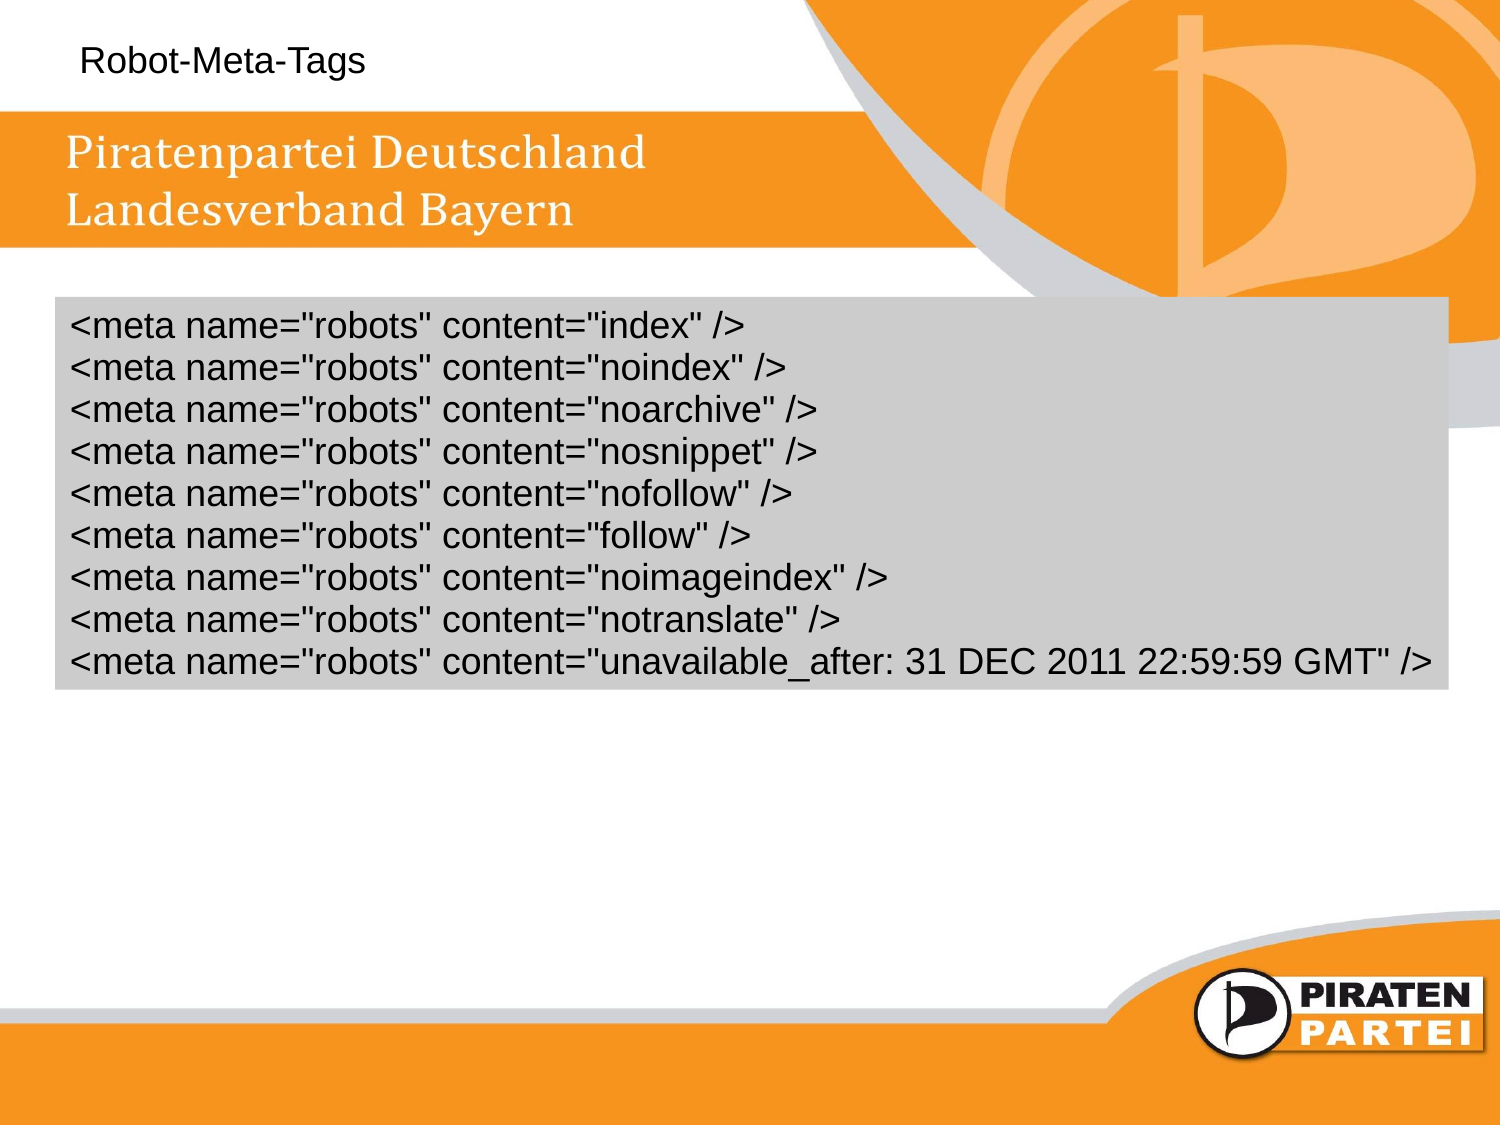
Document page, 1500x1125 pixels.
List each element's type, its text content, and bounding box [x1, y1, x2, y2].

text_box Robot-Meta-Tags [64, 31, 382, 89]
picture [0, 0, 1500, 1125]
text_box <meta name="robots" content="index" /> <meta name="robots" content="noindex" /> <meta name="robots" content="noarchive" /> <meta name="robots" content="nosnippet" /> <meta name="robots" content="nofollow" /> <meta name="robots" content="follow" /> <meta name="robots" content="noimageindex" /> <meta name="robots" content="notranslate" /> <meta name="robots" content="unavailable_after: 31 DEC 2011 22:59:59 GMT" /> [55, 296, 1449, 690]
